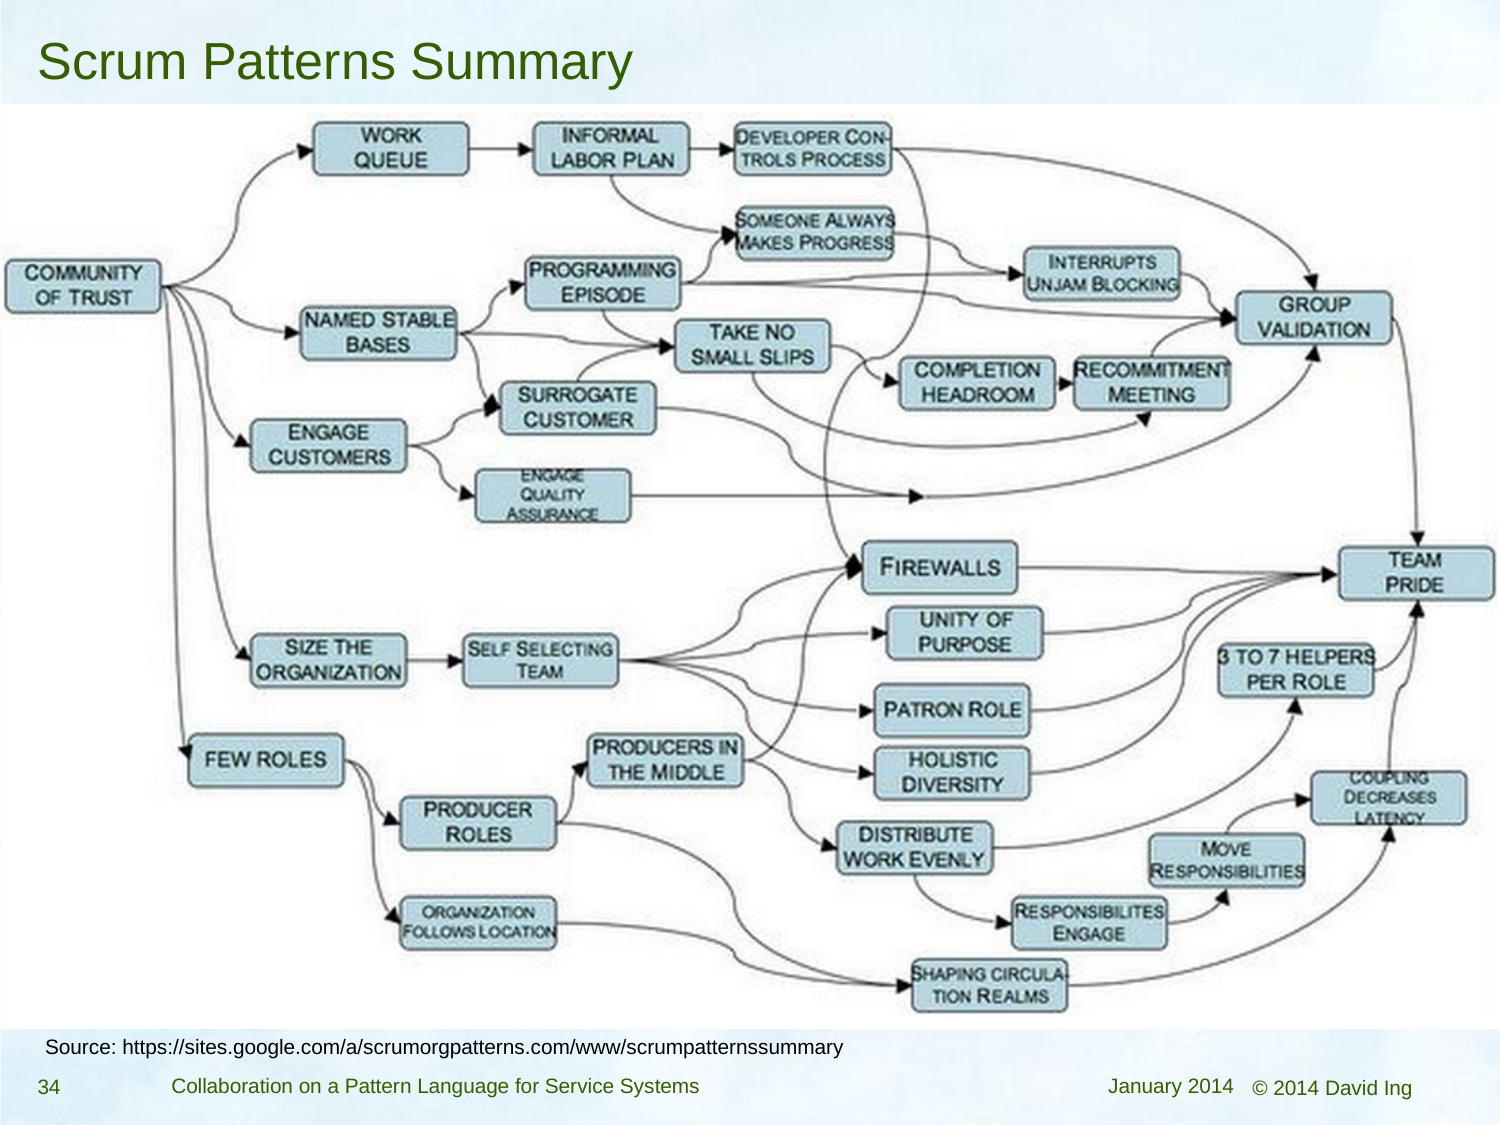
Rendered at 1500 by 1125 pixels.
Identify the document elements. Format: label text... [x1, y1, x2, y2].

text_box Source: https://sites.google.com/a/scrumorgpatterns.com/www/scrumpatternssummary [30, 1029, 1426, 1088]
title Scrum Patterns Summary [37, 37, 1463, 104]
picture [0, 0, 1500, 1125]
